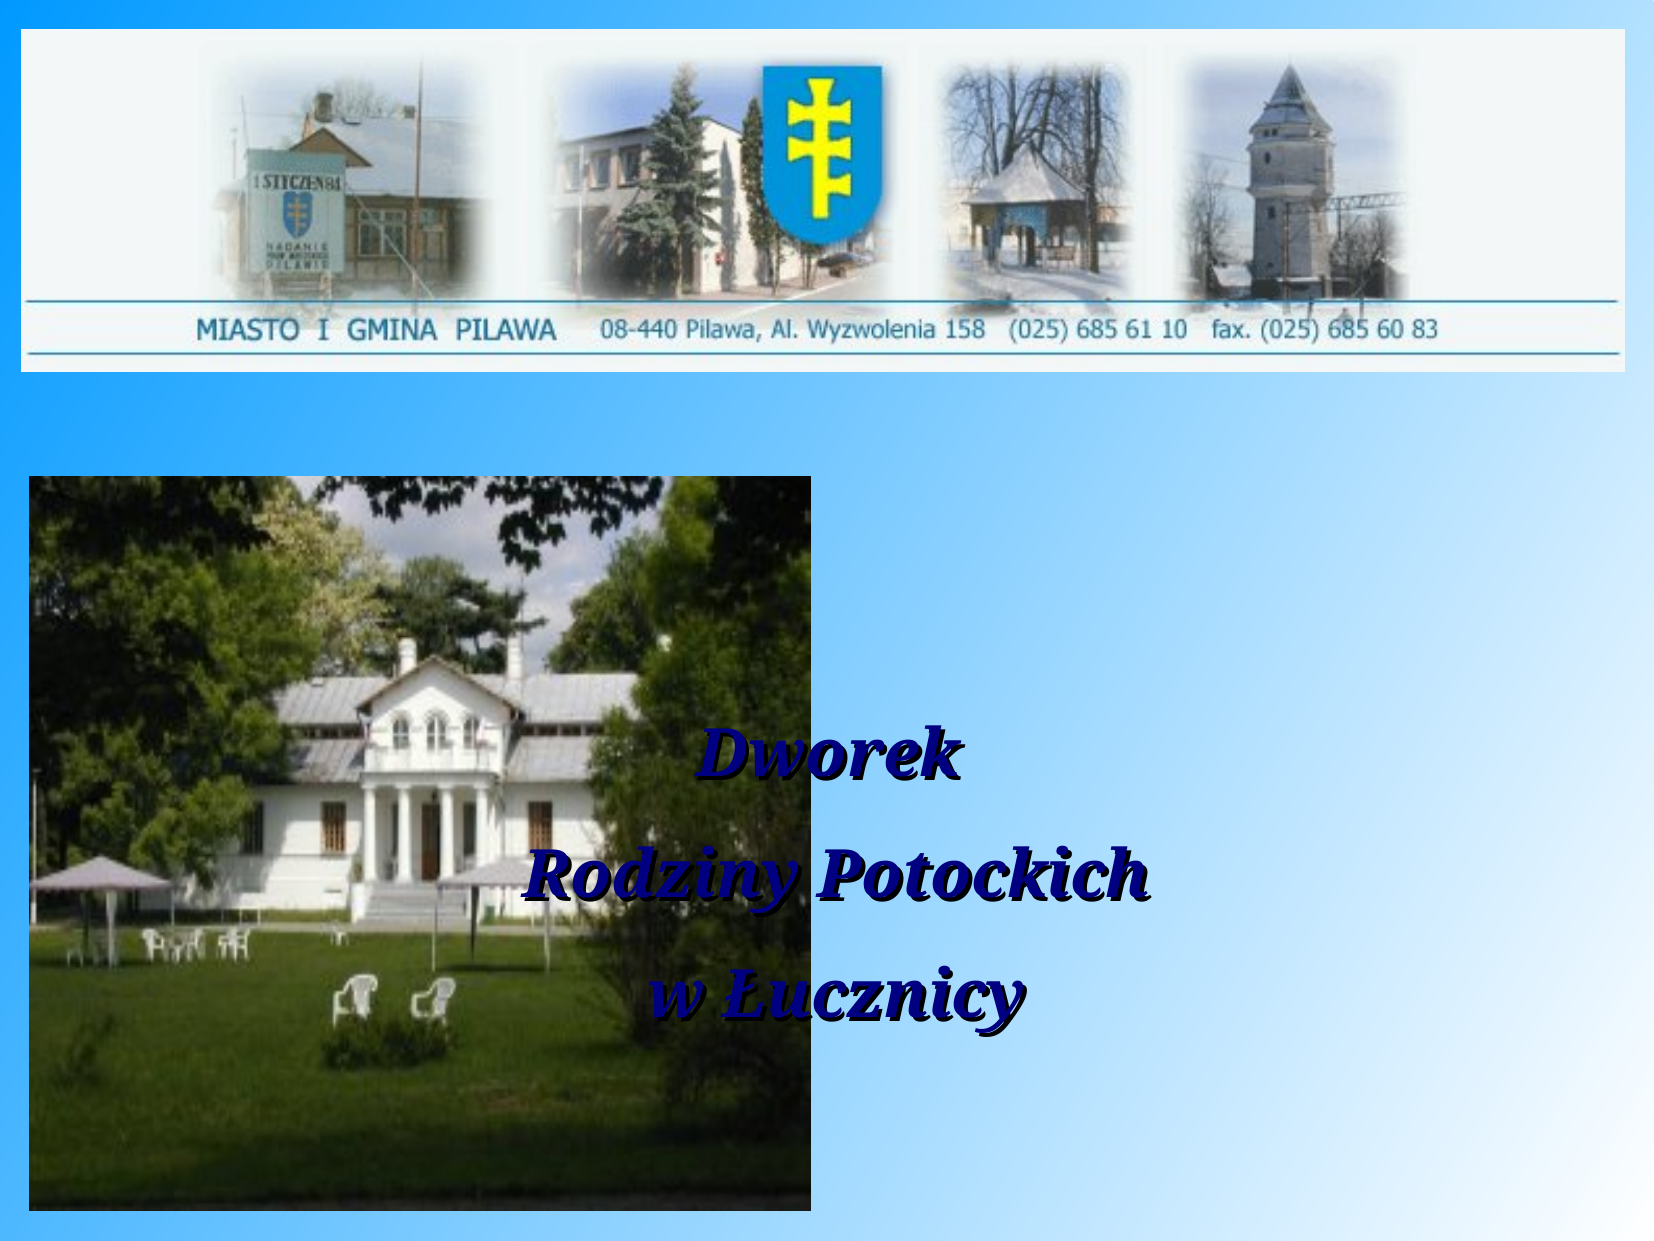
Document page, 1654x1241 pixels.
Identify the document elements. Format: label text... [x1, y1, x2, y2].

picture [21, 29, 1625, 372]
picture [29, 476, 811, 1211]
list Dworek Rodziny Potockich w Łucznicy [845, 372, 1535, 1127]
